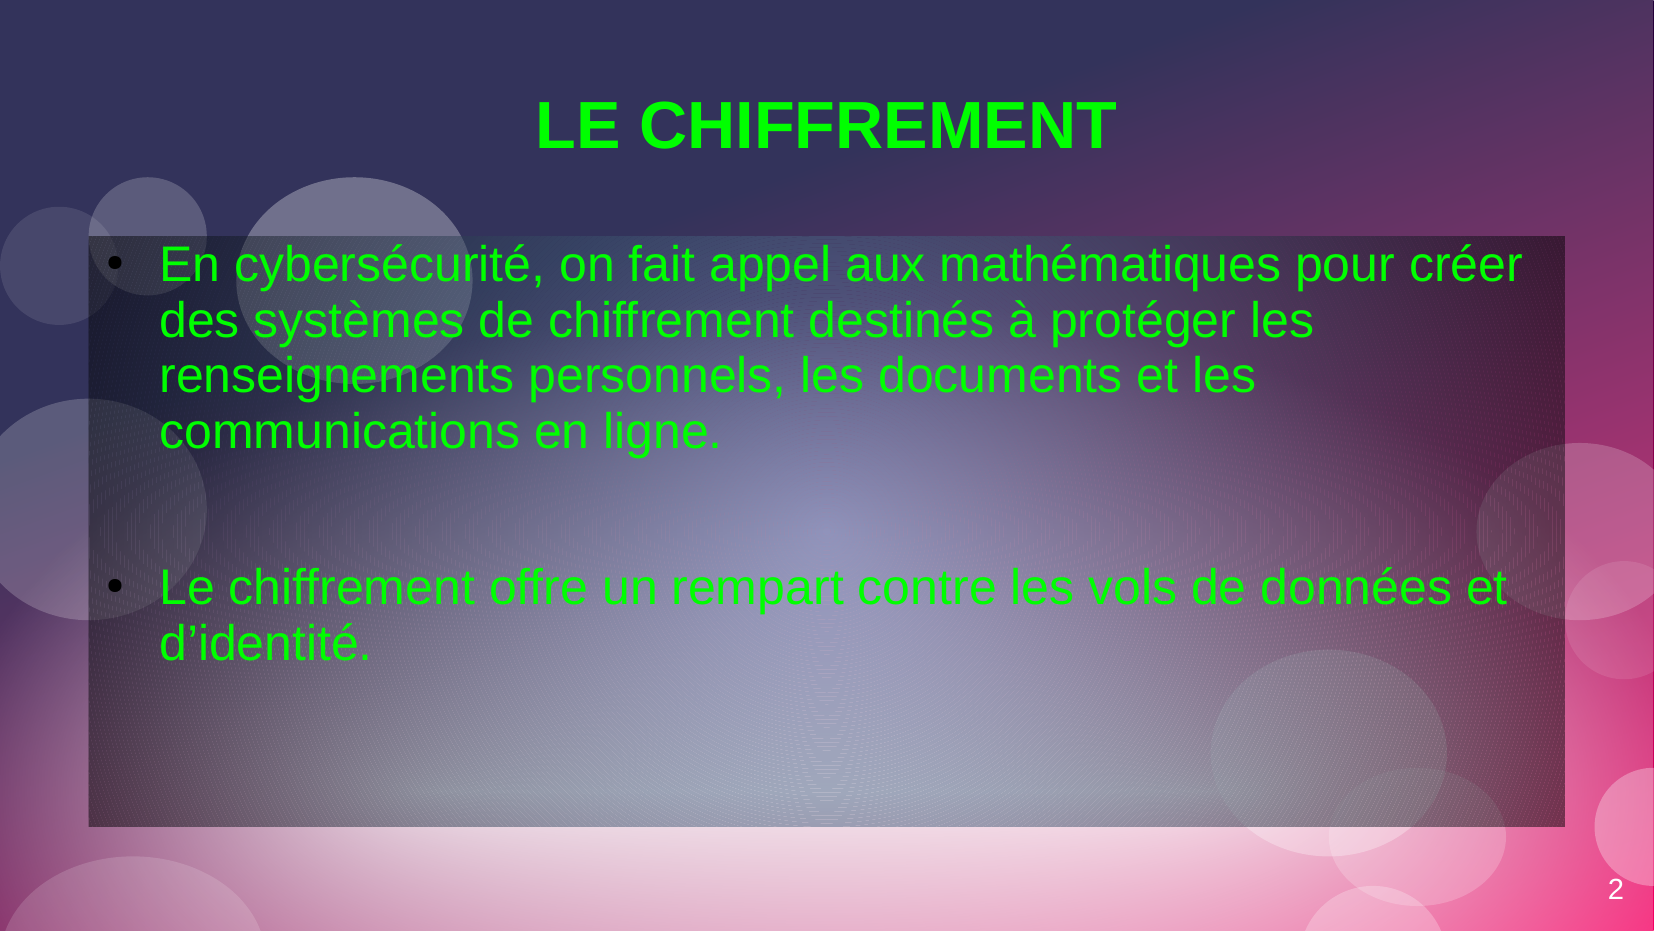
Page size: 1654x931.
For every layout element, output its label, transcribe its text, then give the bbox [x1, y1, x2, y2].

title LE CHIFFREMENT [88, 44, 1565, 207]
list En cybersécurité, on fait appel aux mathématiques pour créer des systèmes de chiffrement destinés à protéger les renseignements personnels, les documents et les communications en ligne. Le chiffrement offre un rempart contre les vols de données et d’identité. [88, 236, 1565, 827]
